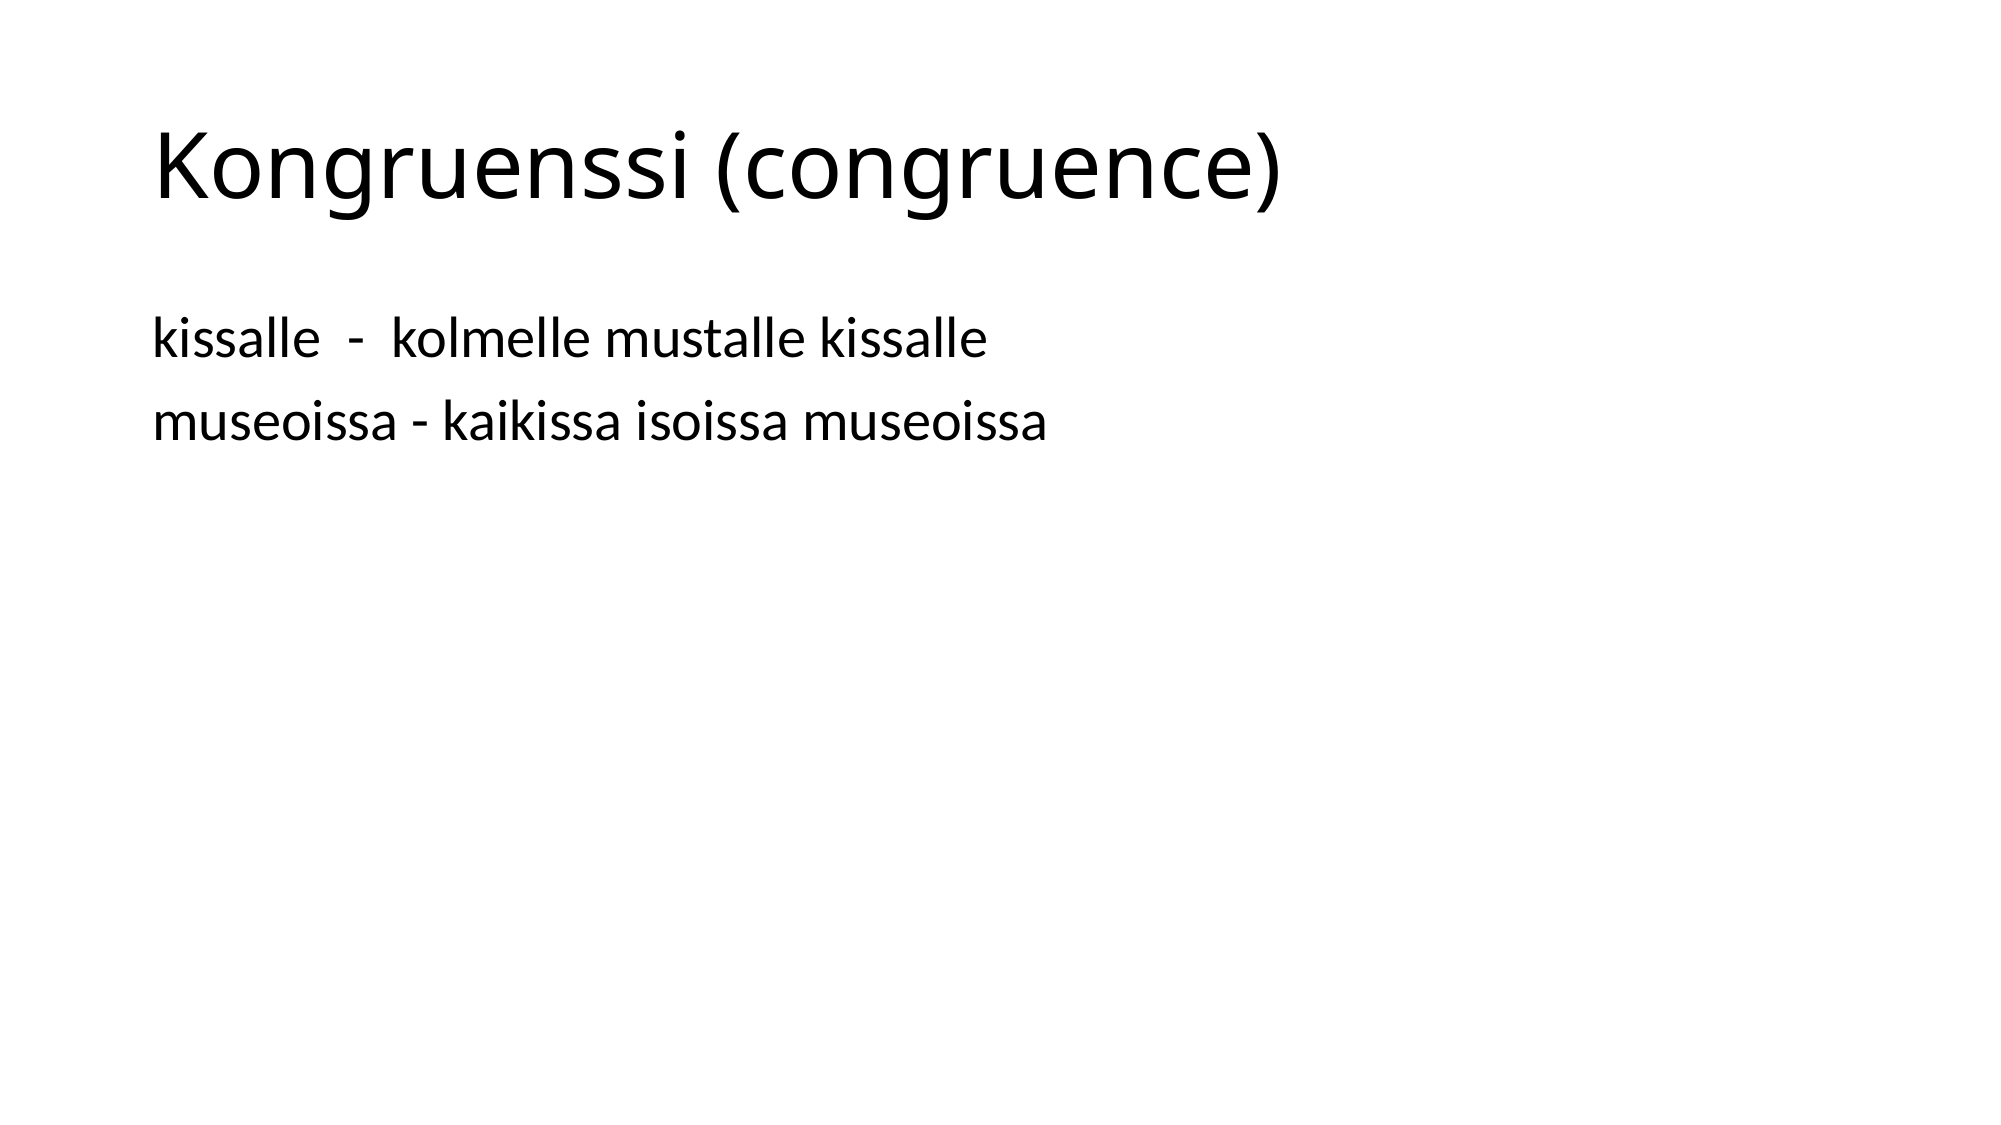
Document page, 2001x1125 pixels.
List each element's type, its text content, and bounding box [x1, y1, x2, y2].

title Kongruenssi (congruence) [137, 59, 1863, 278]
list kissalle - kolmelle mustalle kissalle museoissa - kaikissa isoissa museoissa [137, 299, 1863, 1014]
